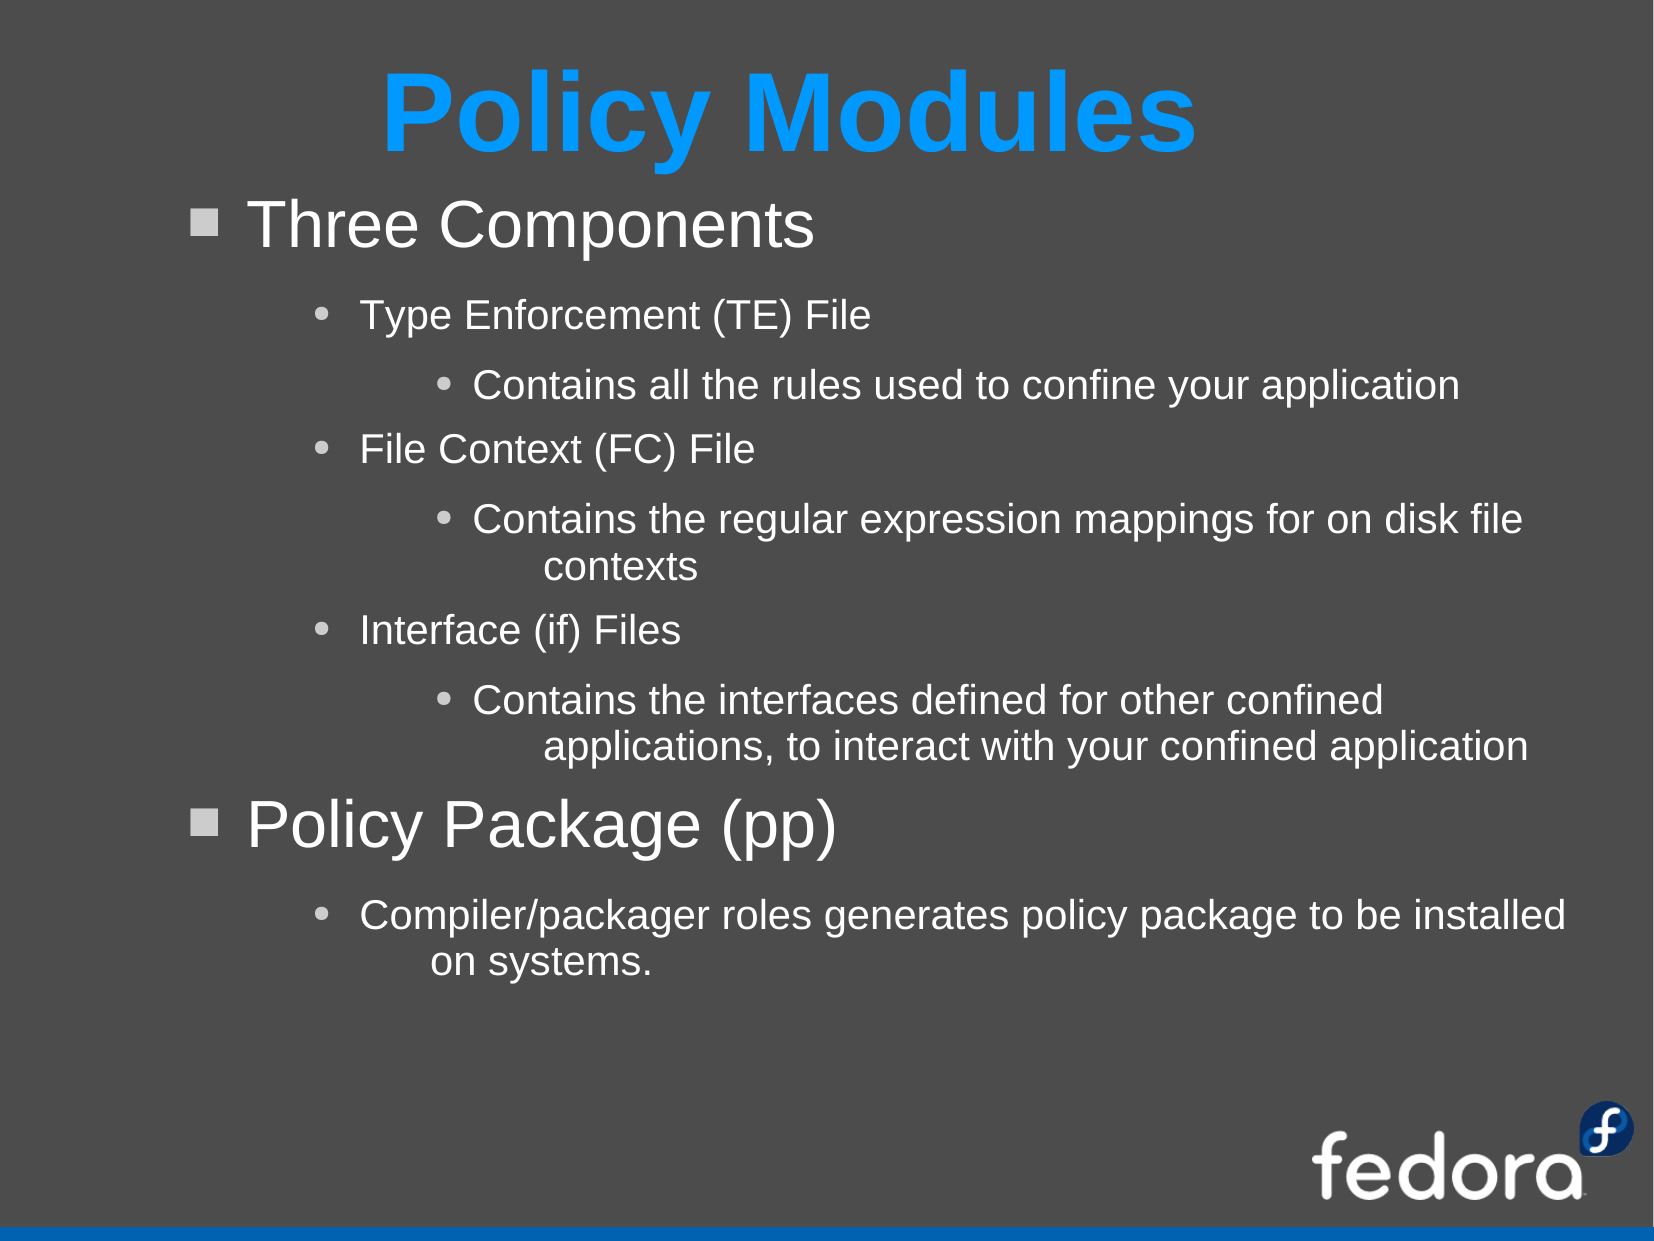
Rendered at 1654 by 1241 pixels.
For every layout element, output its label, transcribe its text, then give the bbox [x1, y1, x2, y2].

title Policy Modules [74, 49, 1506, 176]
picture [1570, 1101, 1634, 1200]
list Three Components Type Enforcement (TE) File Contains all the rules used to confine your application File Context (FC) File Contains the regular expression mappings for on disk file contexts Interface (if) Files Contains the interfaces defined for other confined applications, to interact with your confined application Policy Package (pp) Compiler/packager roles generates policy package to be installed on systems. [178, 187, 1570, 1241]
